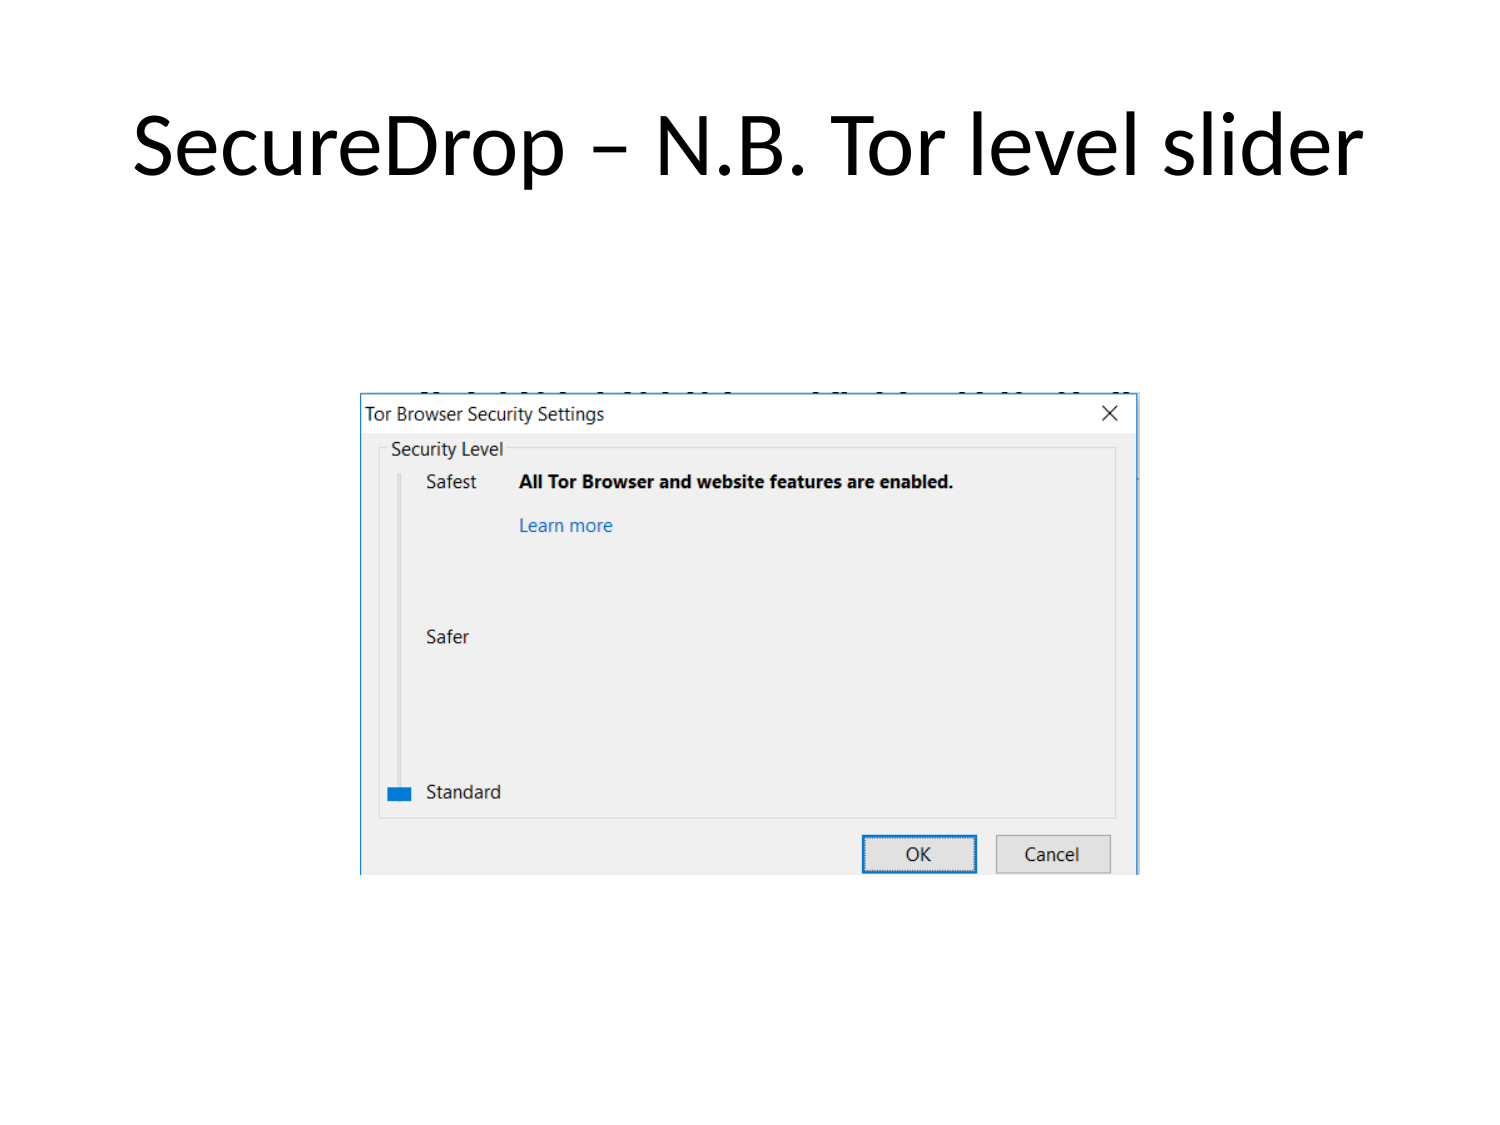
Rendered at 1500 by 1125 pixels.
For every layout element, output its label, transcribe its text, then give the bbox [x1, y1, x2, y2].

picture [360, 392, 1140, 876]
title SecureDrop – N.B. Tor level slider [75, 45, 1426, 233]
